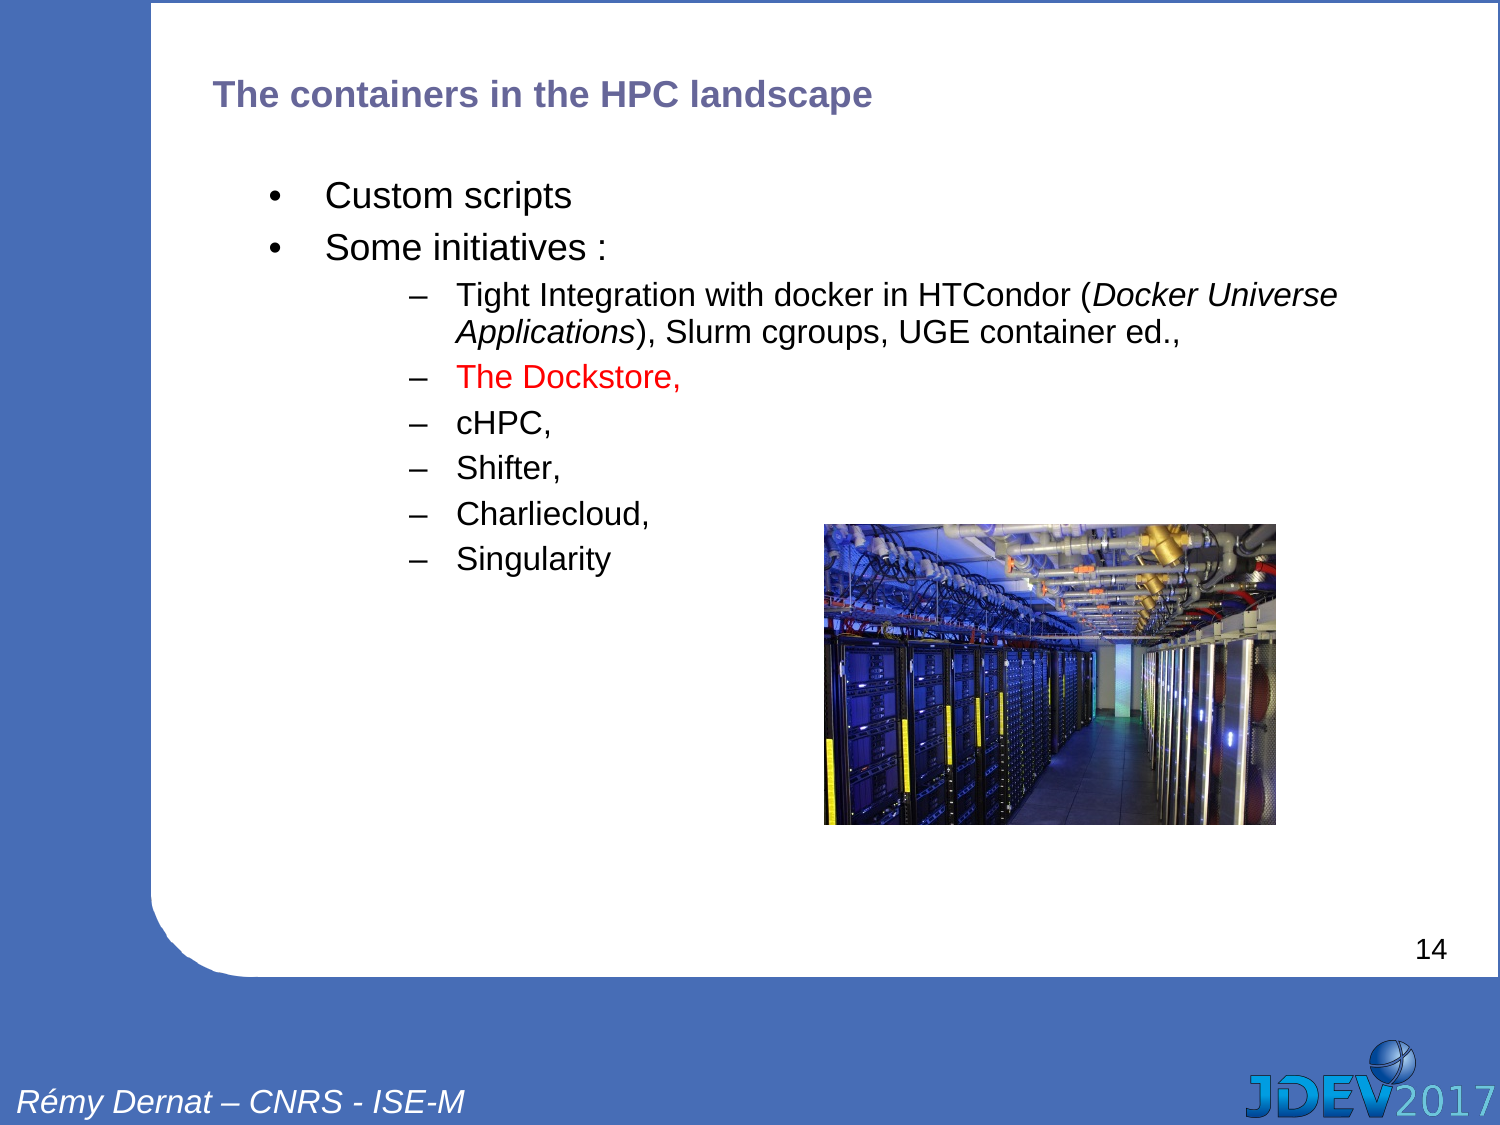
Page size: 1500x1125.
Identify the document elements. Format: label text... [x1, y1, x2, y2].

title The containers in the HPC landscape [212, 24, 1447, 164]
picture [0, 0, 1500, 1125]
text_box Rémy Dernat – CNRS - ISE-M [0, 1075, 488, 1125]
list Custom scripts Some initiatives : Tight Integration with docker in HTCondor (Docker Universe Applications), Slurm cgroups, UGE container ed., The Dockstore, cHPC, Shifter, Charliecloud, Singularity [212, 174, 1448, 828]
